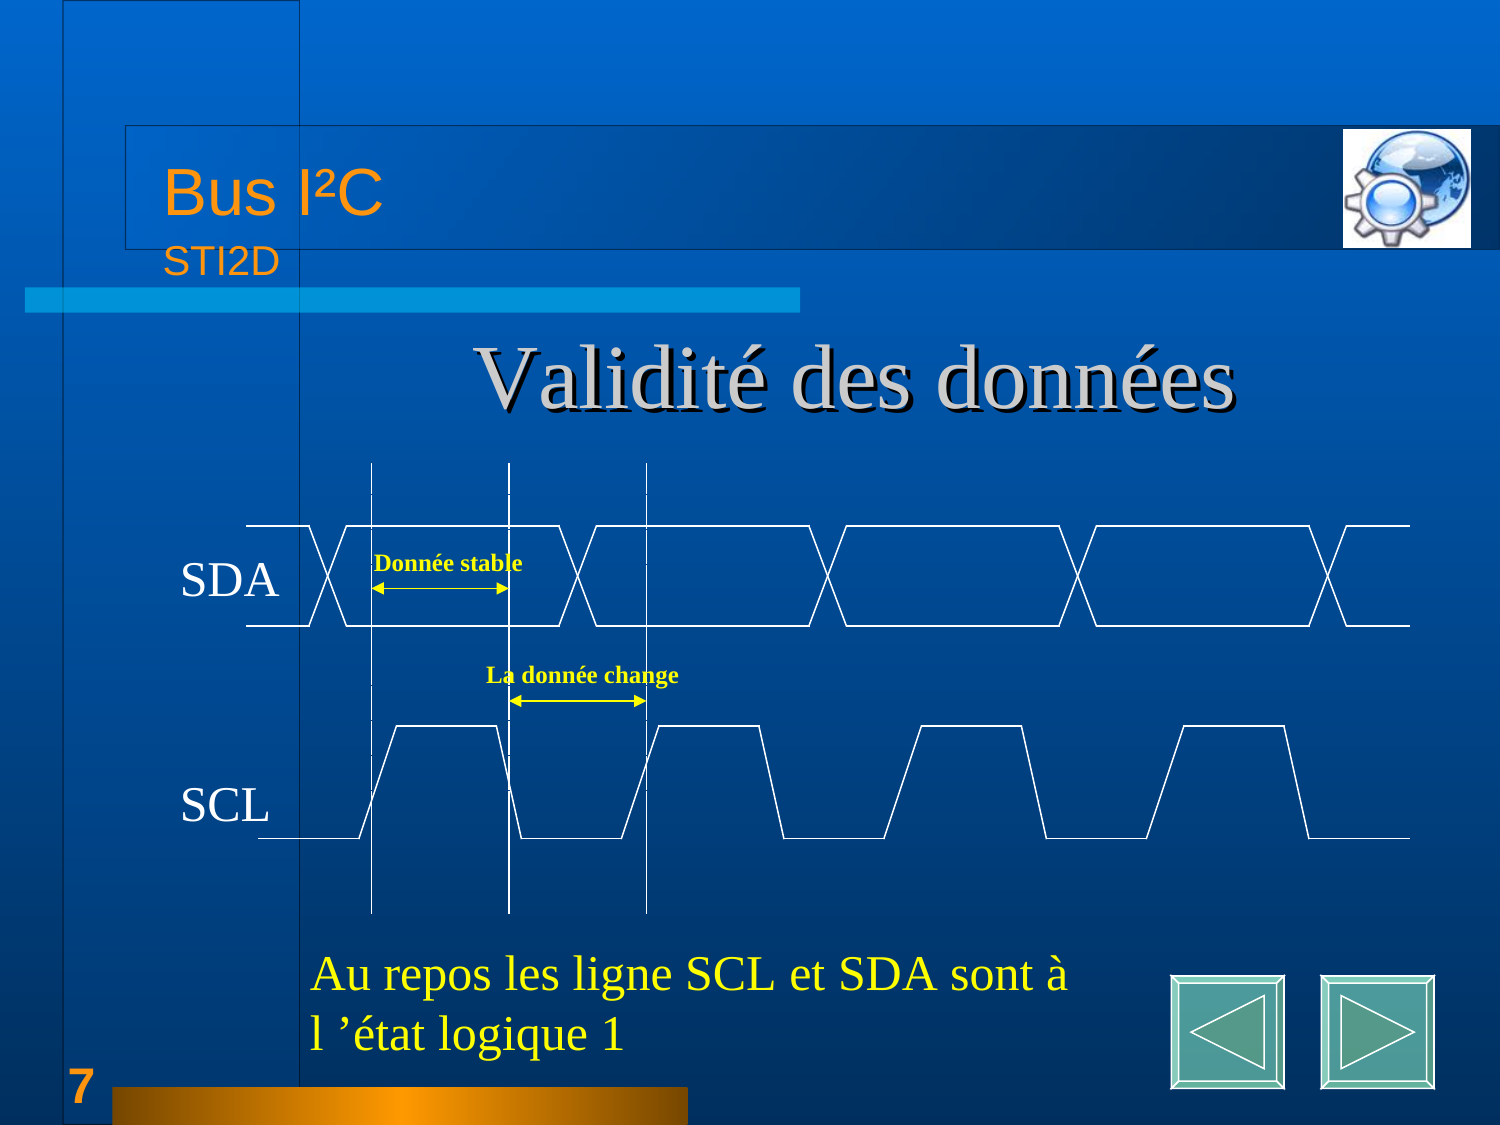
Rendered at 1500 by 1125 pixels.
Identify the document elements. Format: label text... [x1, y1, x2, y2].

title Validité des données [201, 295, 1477, 435]
text_box Donnée stable [358, 538, 559, 584]
text_box La donnée change [471, 650, 722, 697]
text_box [1172, 975, 1284, 1089]
text_box SDA [147, 538, 334, 614]
text_box SCL [147, 763, 322, 839]
picture [1343, 129, 1471, 248]
text_box Au repos les ligne SCL et SDA sont à l ’état logique 1 [295, 932, 1152, 1068]
text_box [1322, 975, 1434, 1089]
